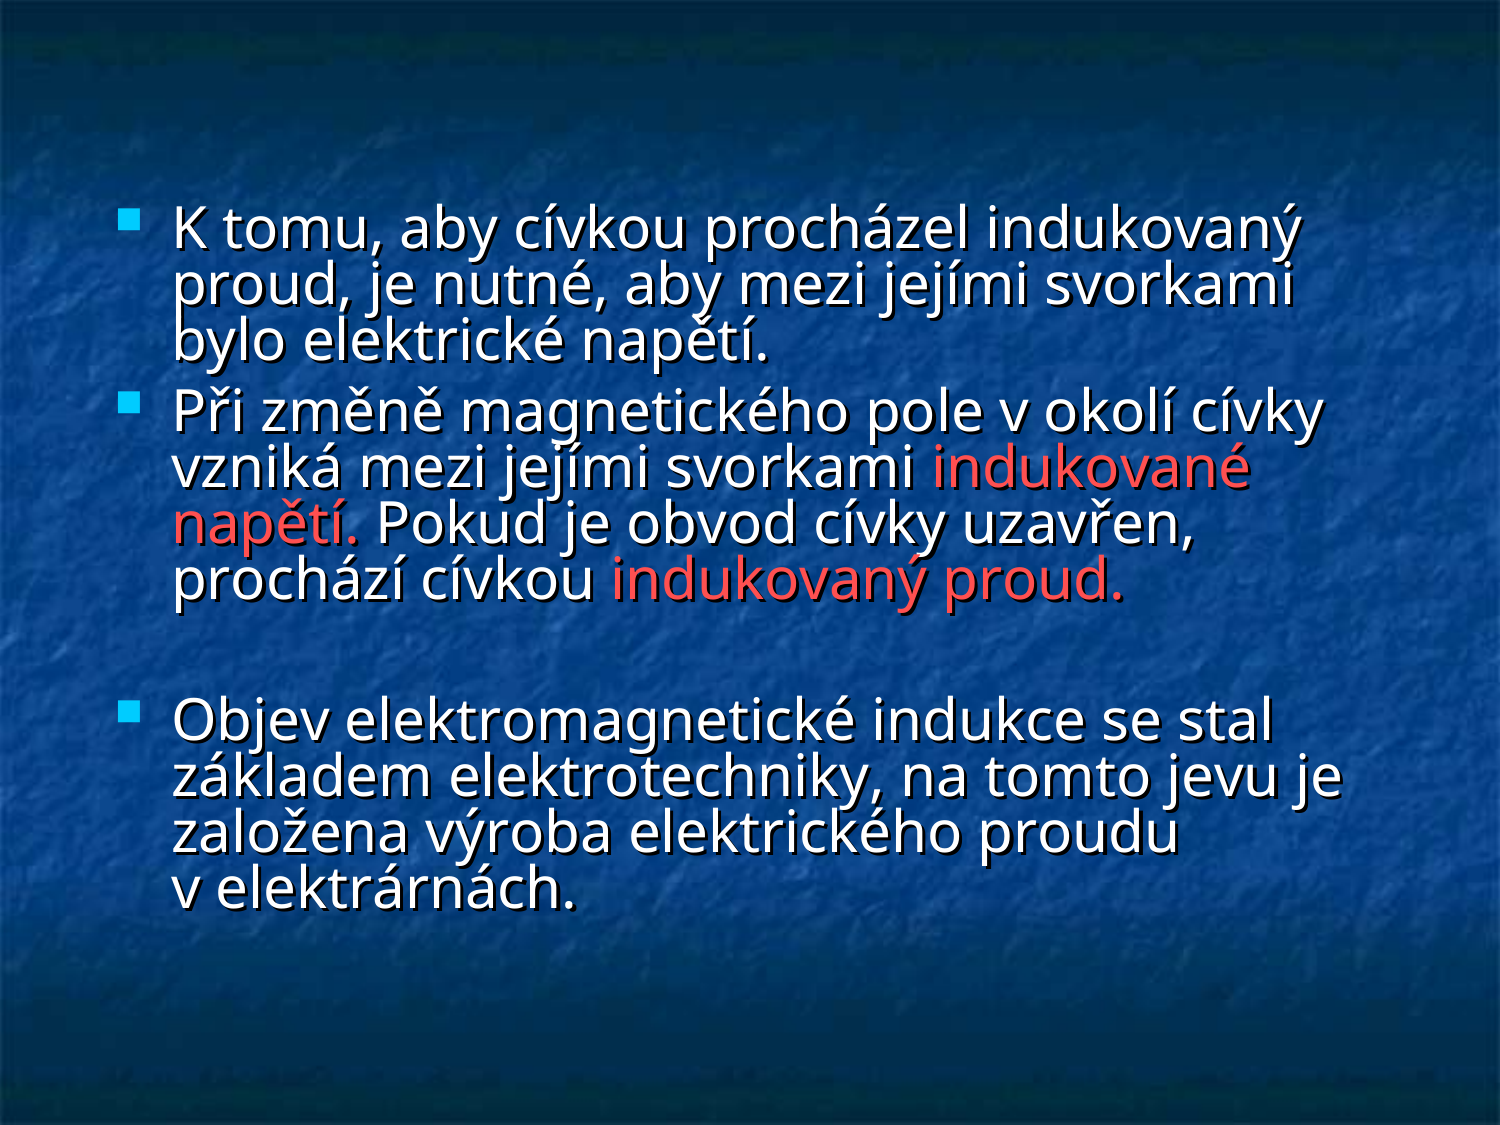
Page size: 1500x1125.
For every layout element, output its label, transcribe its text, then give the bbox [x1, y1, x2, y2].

picture [0, 0, 1500, 1125]
list K tomu, aby cívkou procházel indukovaný proud, je nutné, aby mezi jejími svorkami bylo elektrické napětí. Při změně magnetického pole v okolí cívky vzniká mezi jejími svorkami indukované napětí. Pokud je obvod cívky uzavřen, prochází cívkou indukovaný proud. Objev elektromagnetické indukce se stal základem elektrotechniky, na tomto jevu je založena výroba elektrického proudu v elektrárnách. [100, 196, 1424, 998]
